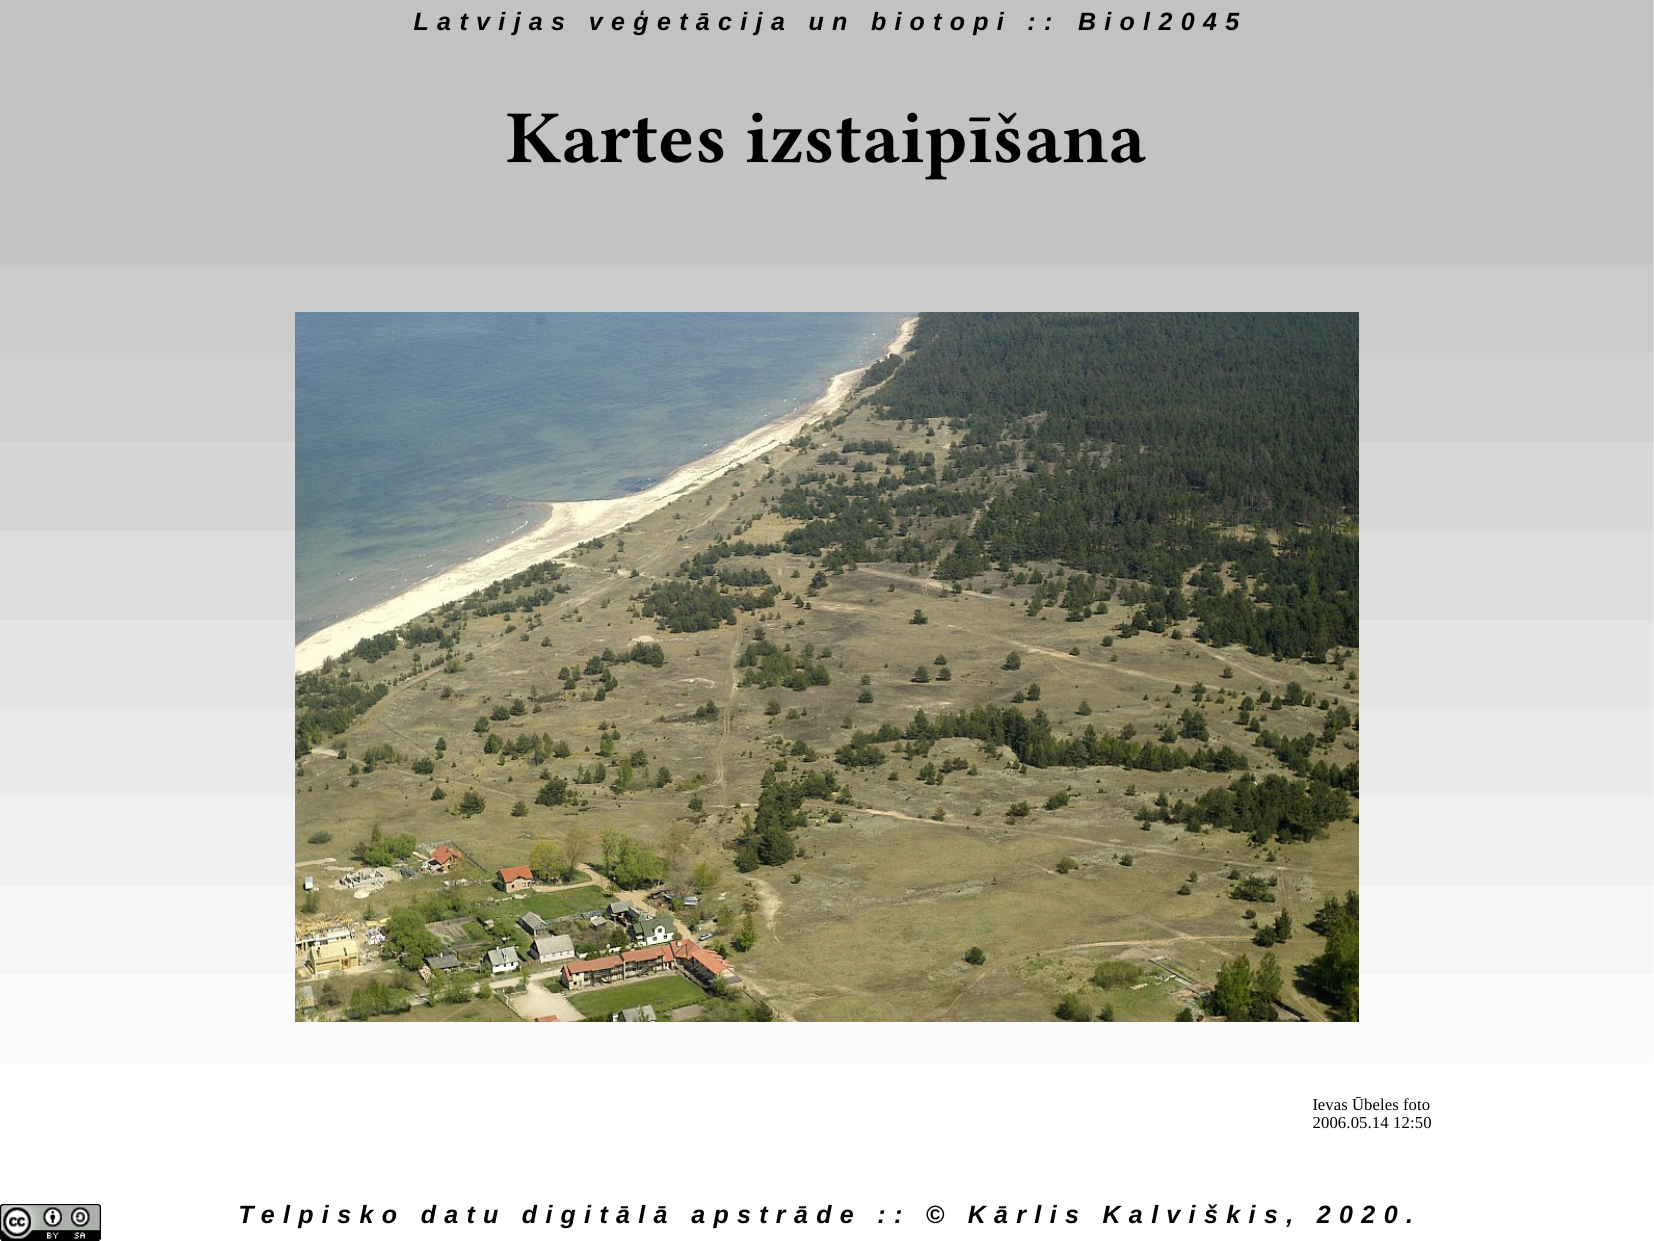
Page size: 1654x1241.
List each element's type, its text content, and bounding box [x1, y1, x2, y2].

picture [0, 0, 1654, 1241]
title Kartes izstaipīšana [29, 43, 1625, 234]
text_box Ievas Ūbeles foto 2006.05.14 12:50 [1297, 1087, 1447, 1140]
